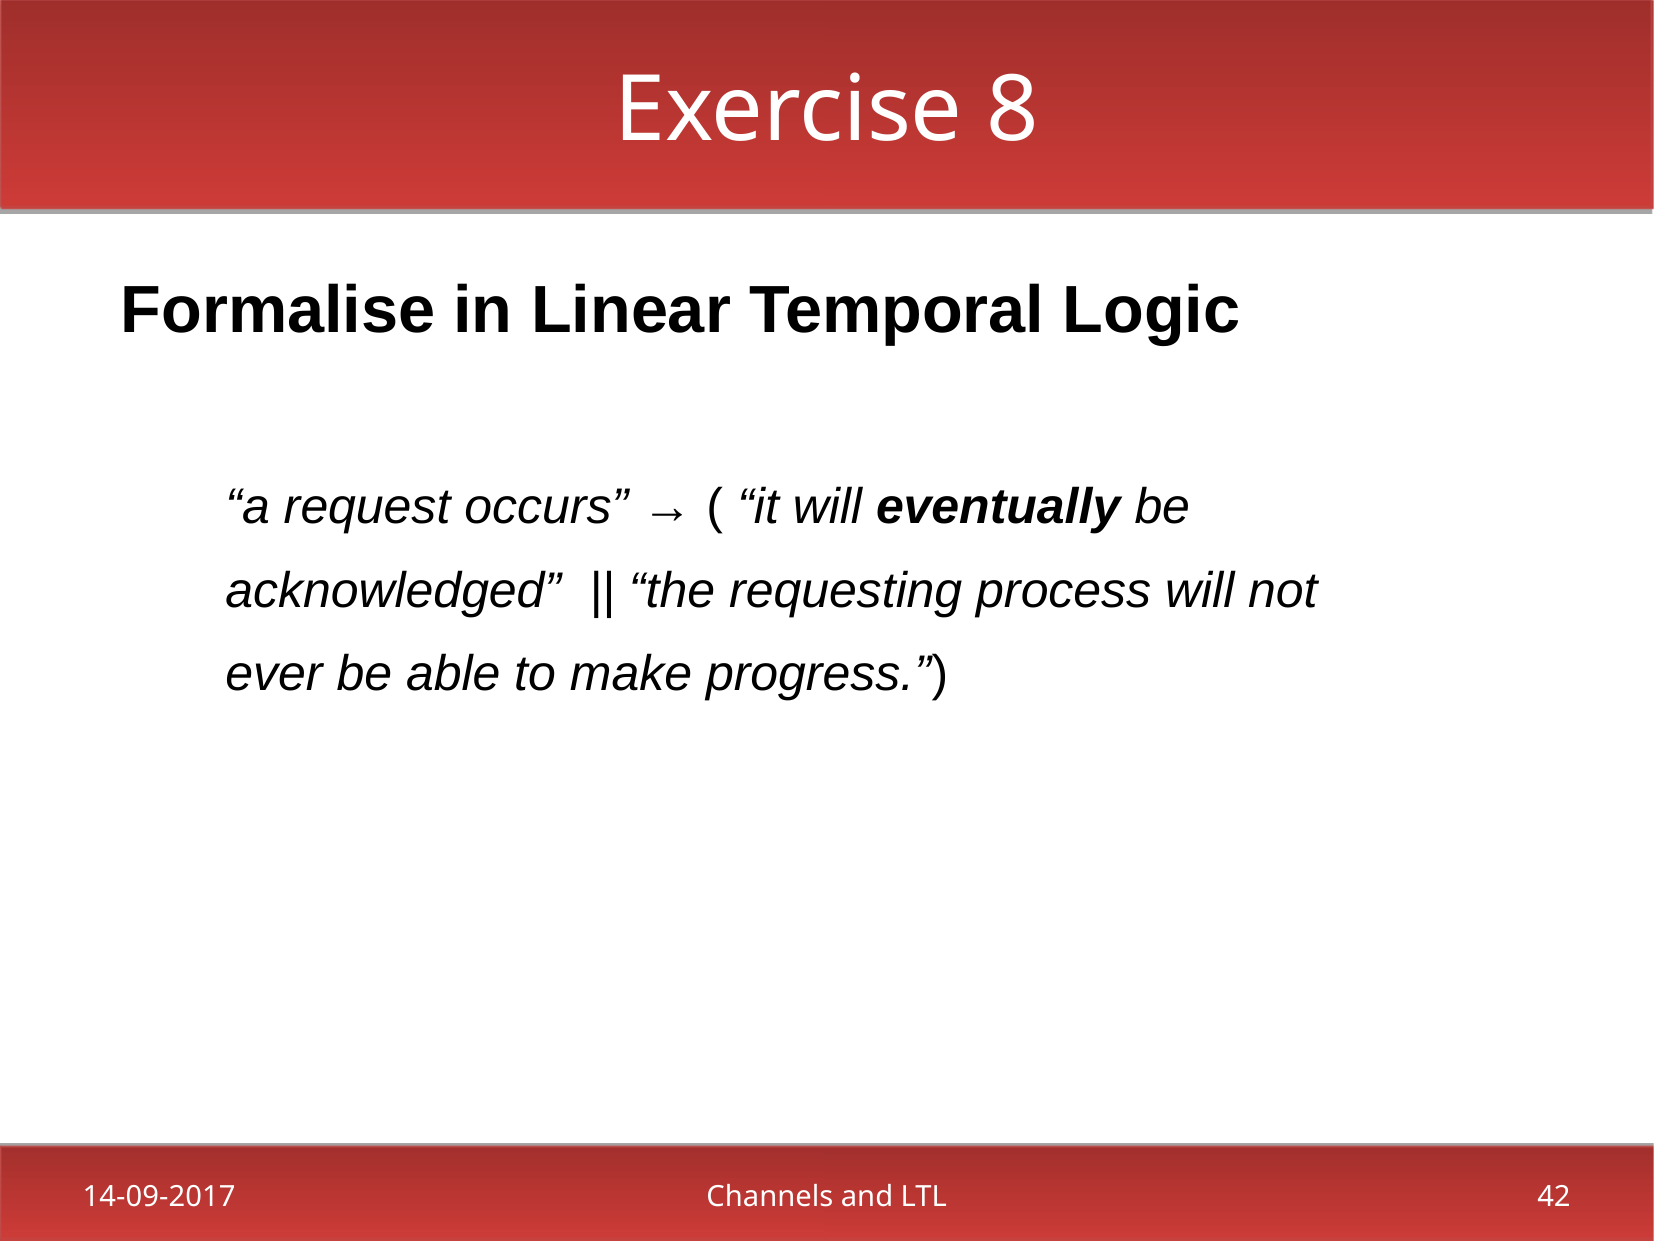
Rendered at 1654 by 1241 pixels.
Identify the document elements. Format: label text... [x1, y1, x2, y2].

title Exercise 8 [59, 31, 1595, 178]
picture [0, 1143, 1654, 1241]
text_box “a request occurs” → ( “it will eventually be acknowledged” || “the requesting process will not ever be able to make progress.”) [210, 442, 1444, 681]
text_box Formalise in Linear Temporal Logic [105, 264, 1259, 355]
picture [0, 0, 1654, 214]
